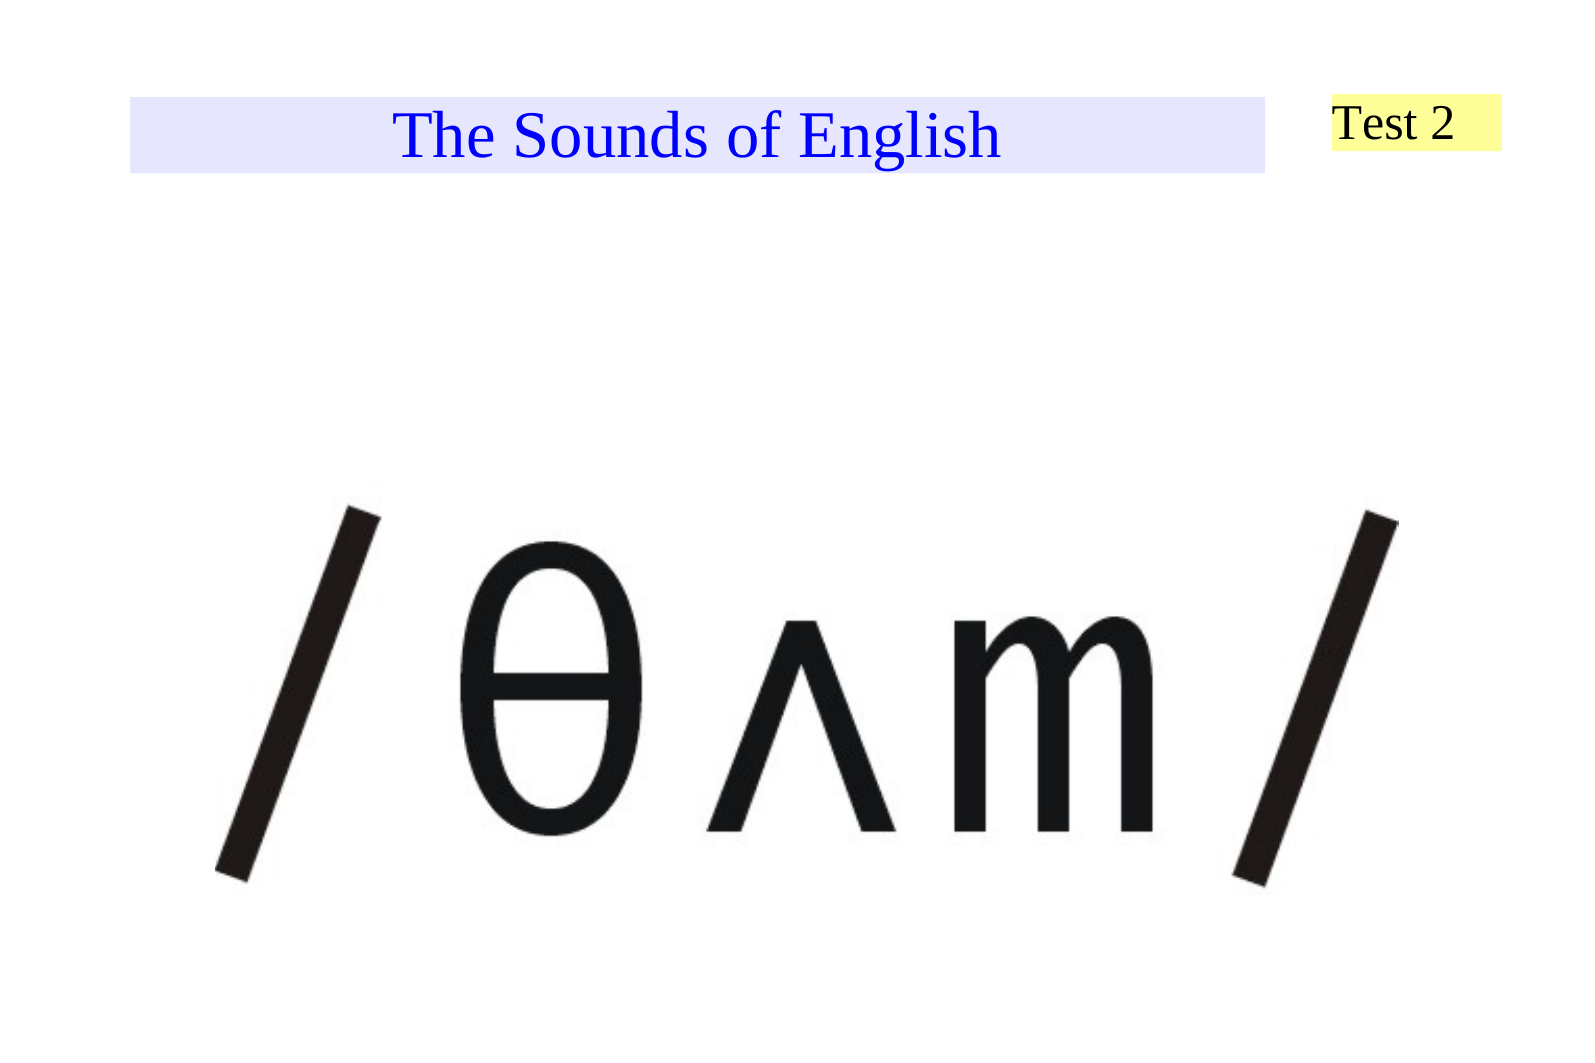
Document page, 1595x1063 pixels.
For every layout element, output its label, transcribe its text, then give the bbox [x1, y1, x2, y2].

picture [215, 446, 1399, 924]
text_box Test 2 [1331, 94, 1502, 152]
text_box The Sounds of English [130, 97, 1266, 174]
